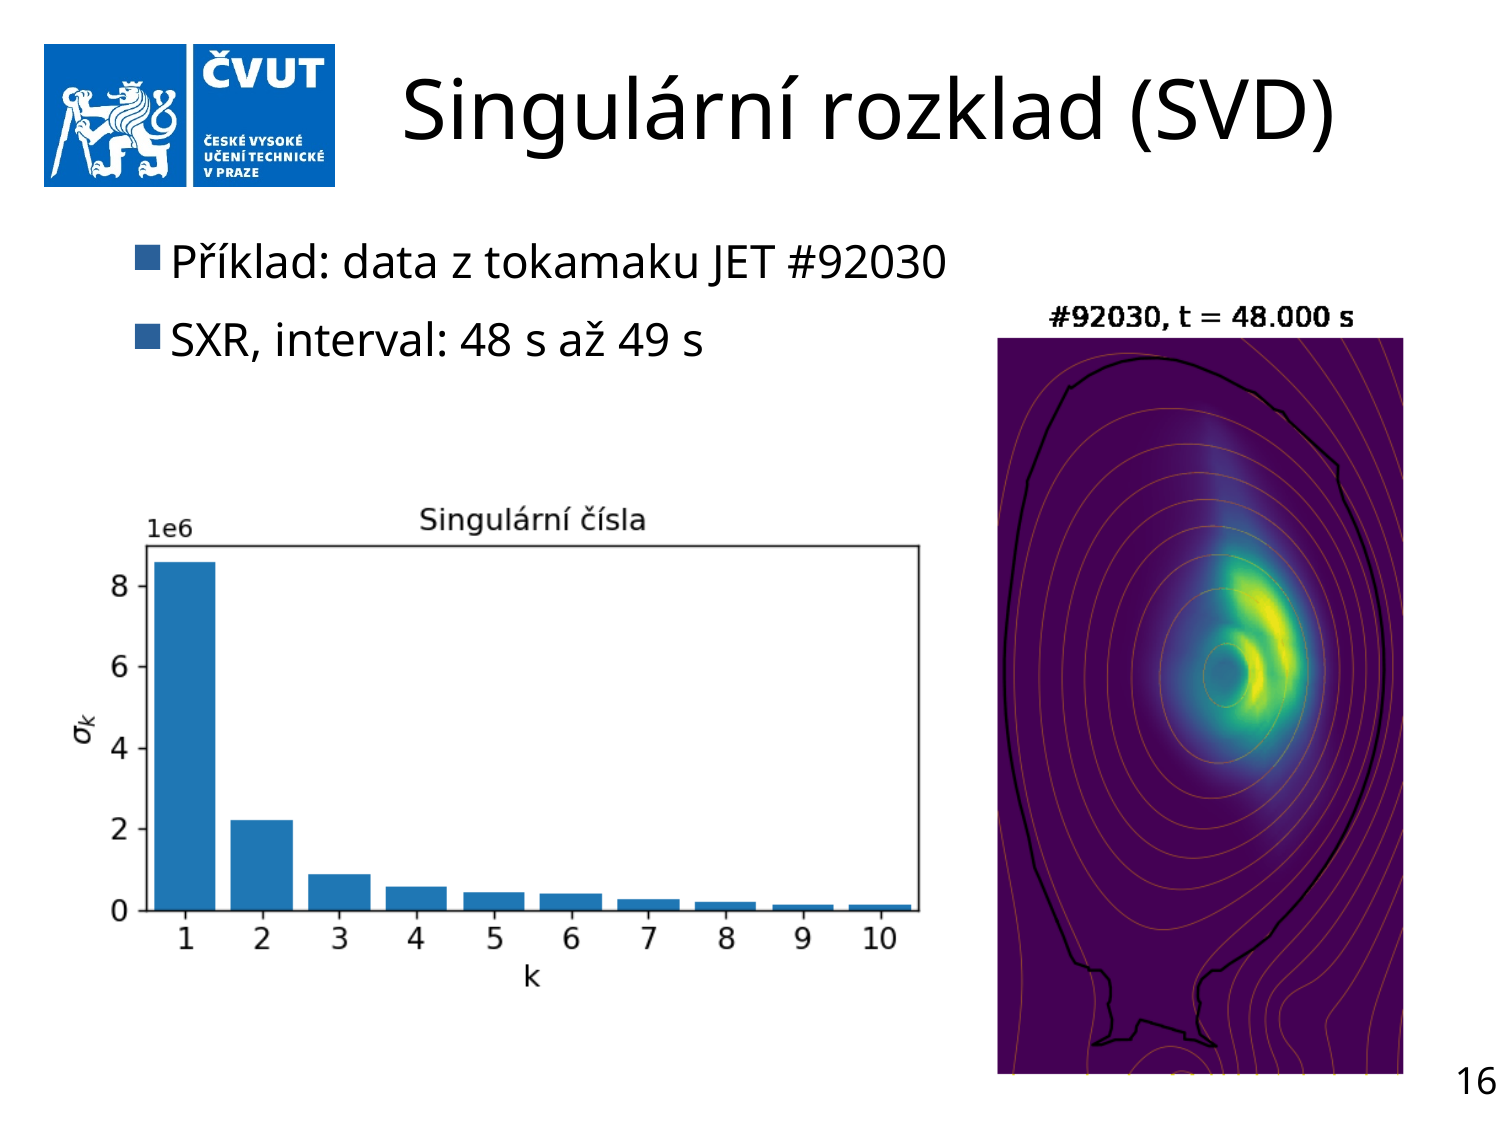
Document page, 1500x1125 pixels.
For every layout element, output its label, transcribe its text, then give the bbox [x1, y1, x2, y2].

title Singulární rozklad (SVD) [386, 60, 1486, 256]
picture [45, 284, 1471, 1096]
text_box Příklad: data z tokamaku JET #92030 SXR, interval: 48 s až 49 s [120, 224, 1201, 451]
text_box <number> [1440, 1050, 1500, 1125]
picture [44, 44, 335, 187]
